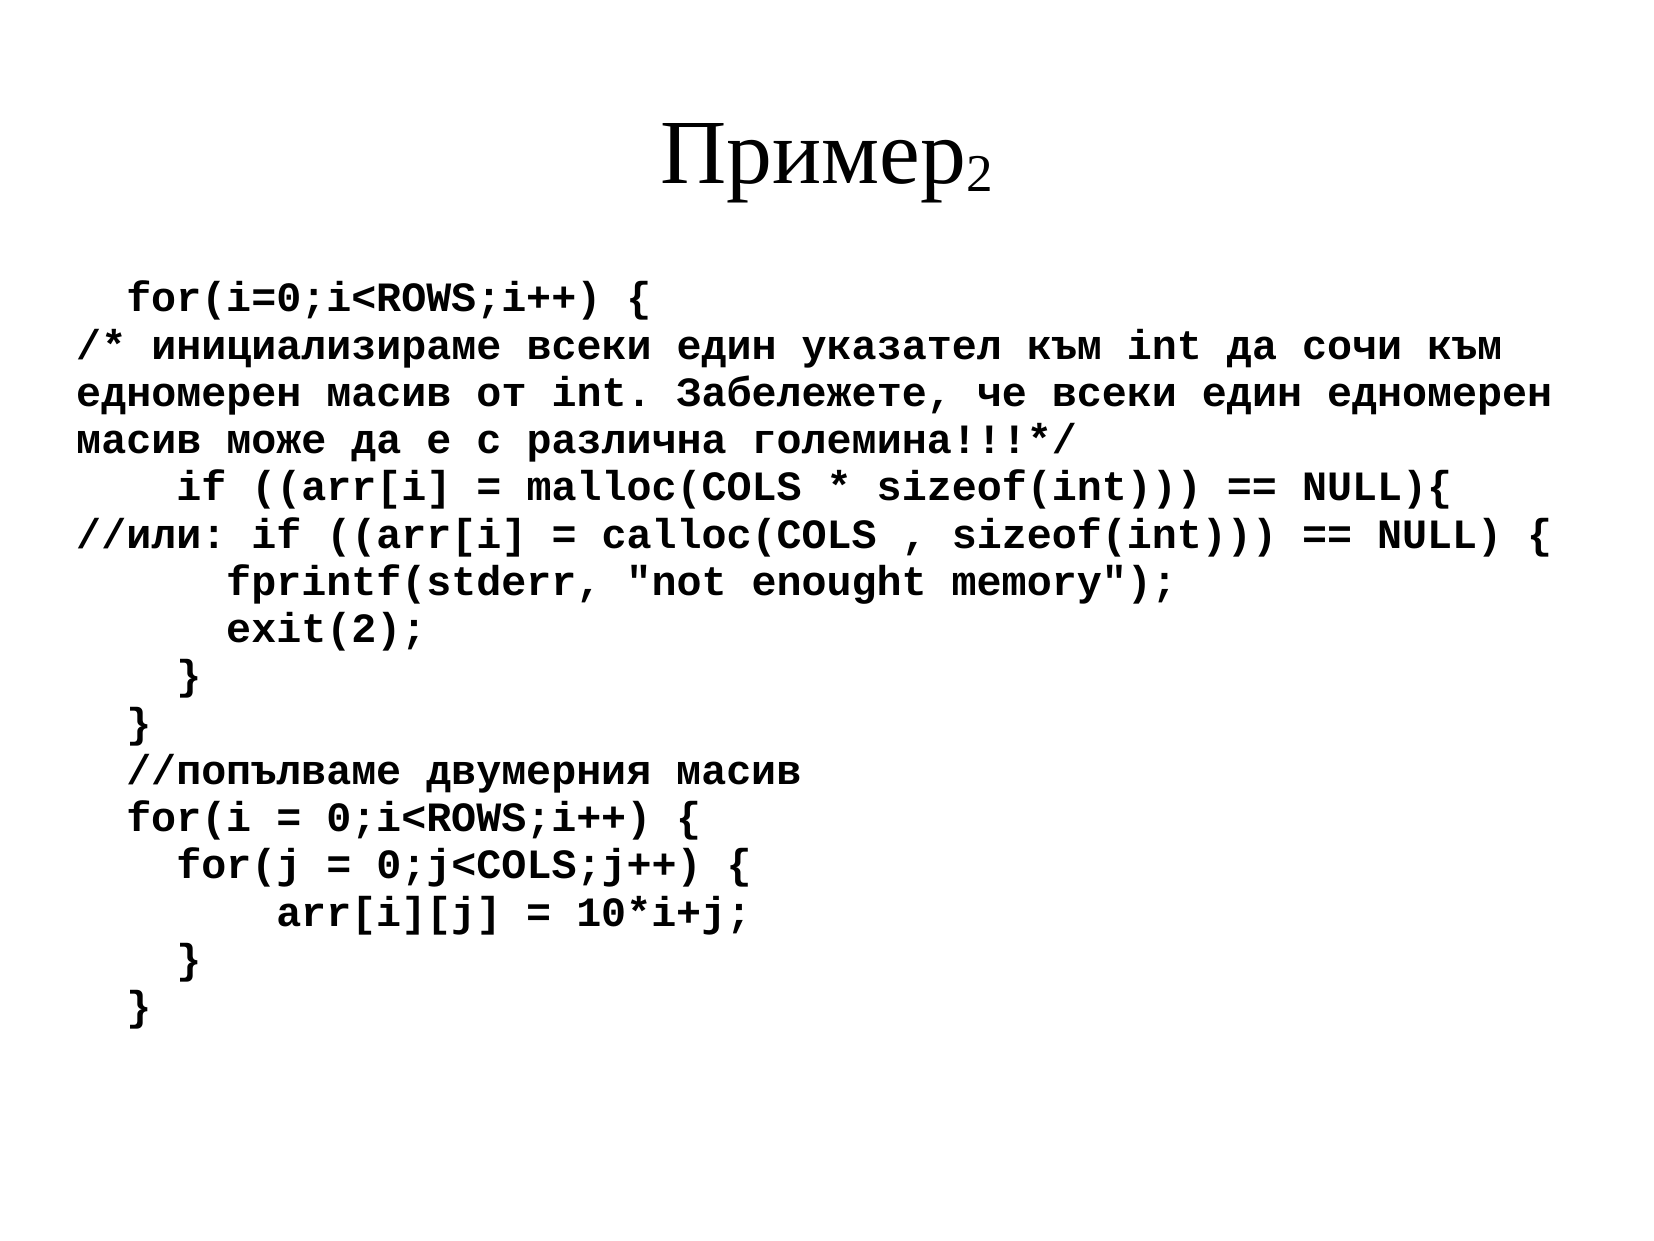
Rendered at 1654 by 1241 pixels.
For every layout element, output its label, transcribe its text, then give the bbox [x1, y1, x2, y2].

title Пример2 [82, 49, 1571, 222]
text_box for(i=0;i<ROWS;i++) { /* инициализираме всеки един указател към int да сочи към едномерен масив от int. Забележете, че всеки един едномерен масив може да е с различна големина!!!*/ if ((arr[i] = malloc(COLS * sizeof(int))) == NULL){ //или: if ((arr[i] = calloc(COLS , sizeof(int))) == NULL) { fprintf(stderr, "not enought memory"); exit(2); } } //попълваме двумерния масив for(i = 0;i<ROWS;i++) { for(j = 0;j<COLS;j++) { arr[i][j] = 10*i+j; } } [61, 222, 1636, 1050]
